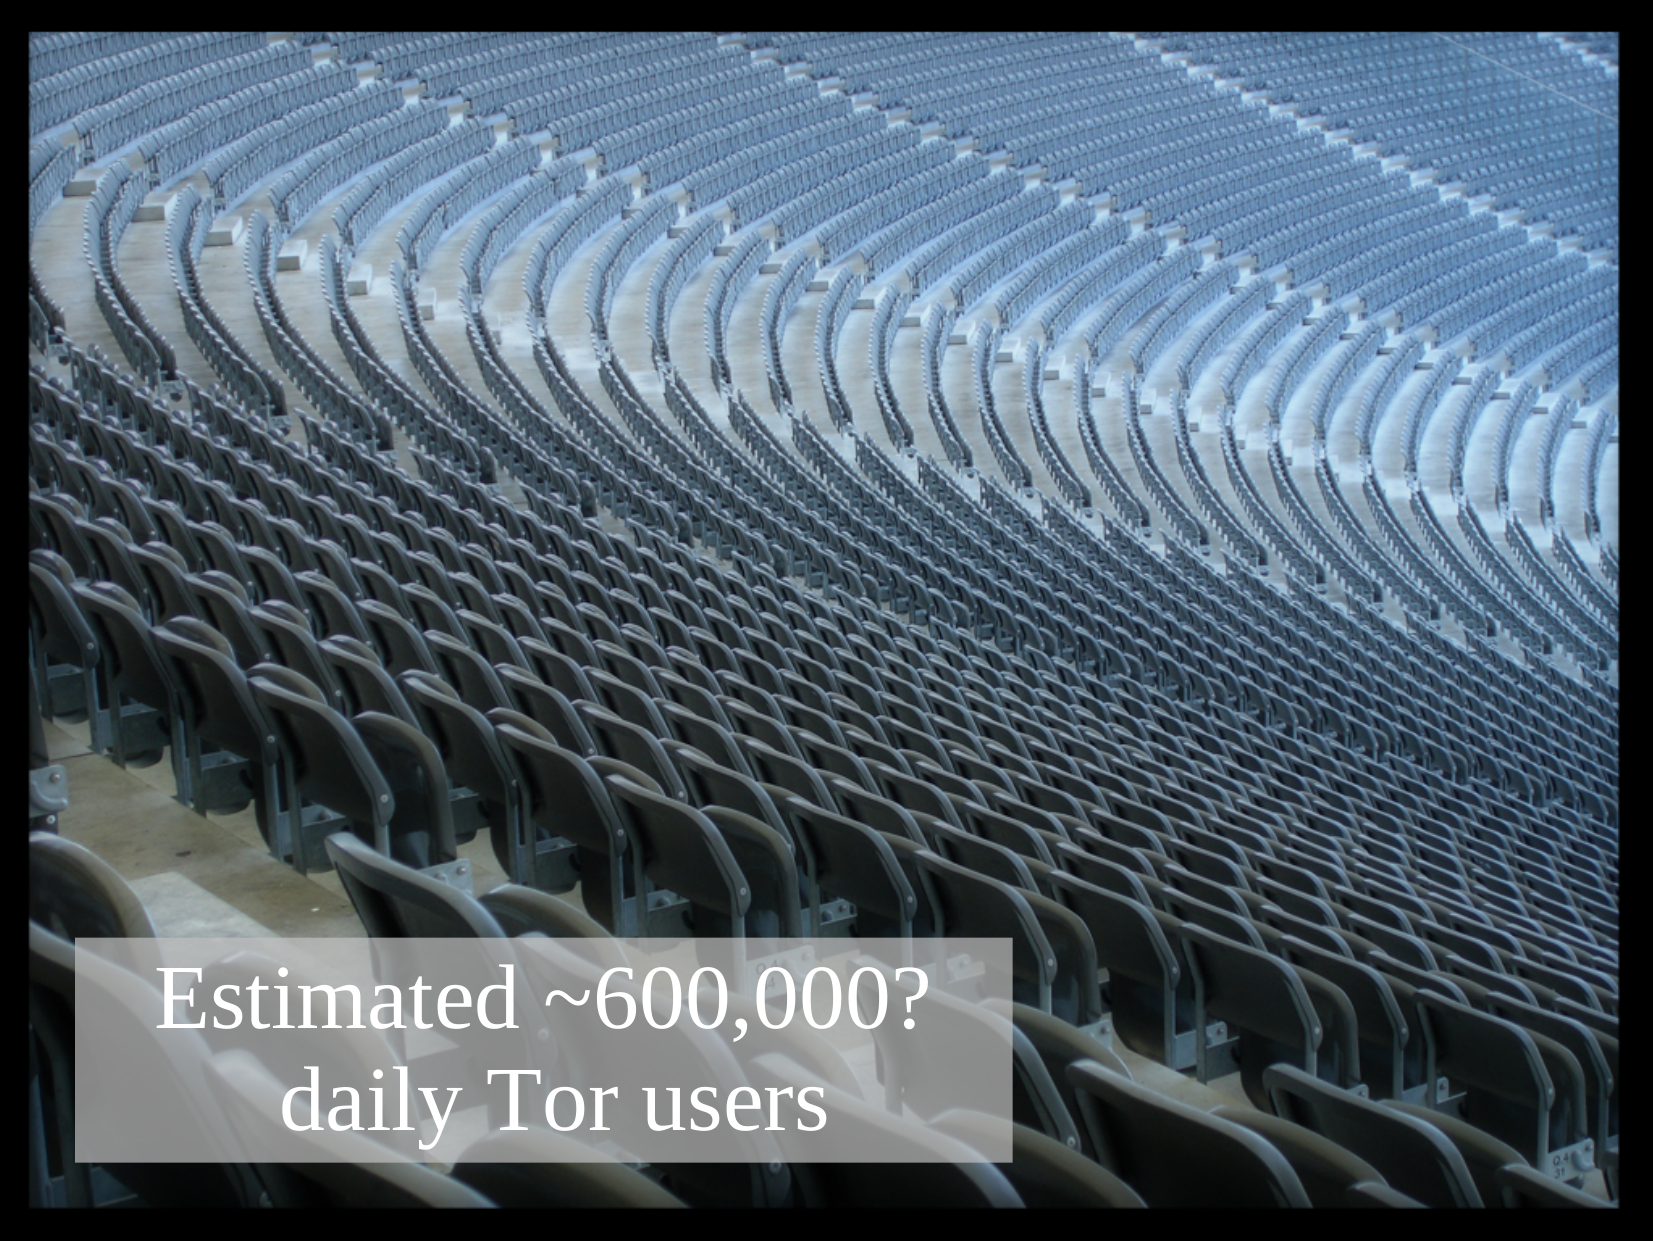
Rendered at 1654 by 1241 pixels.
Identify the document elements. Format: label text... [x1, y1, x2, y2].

text_box [75, 1151, 1013, 1163]
picture [0, 0, 1653, 1238]
title Estimated ~600,000? daily Tor users [75, 947, 1013, 1151]
text_box [75, 937, 1013, 947]
